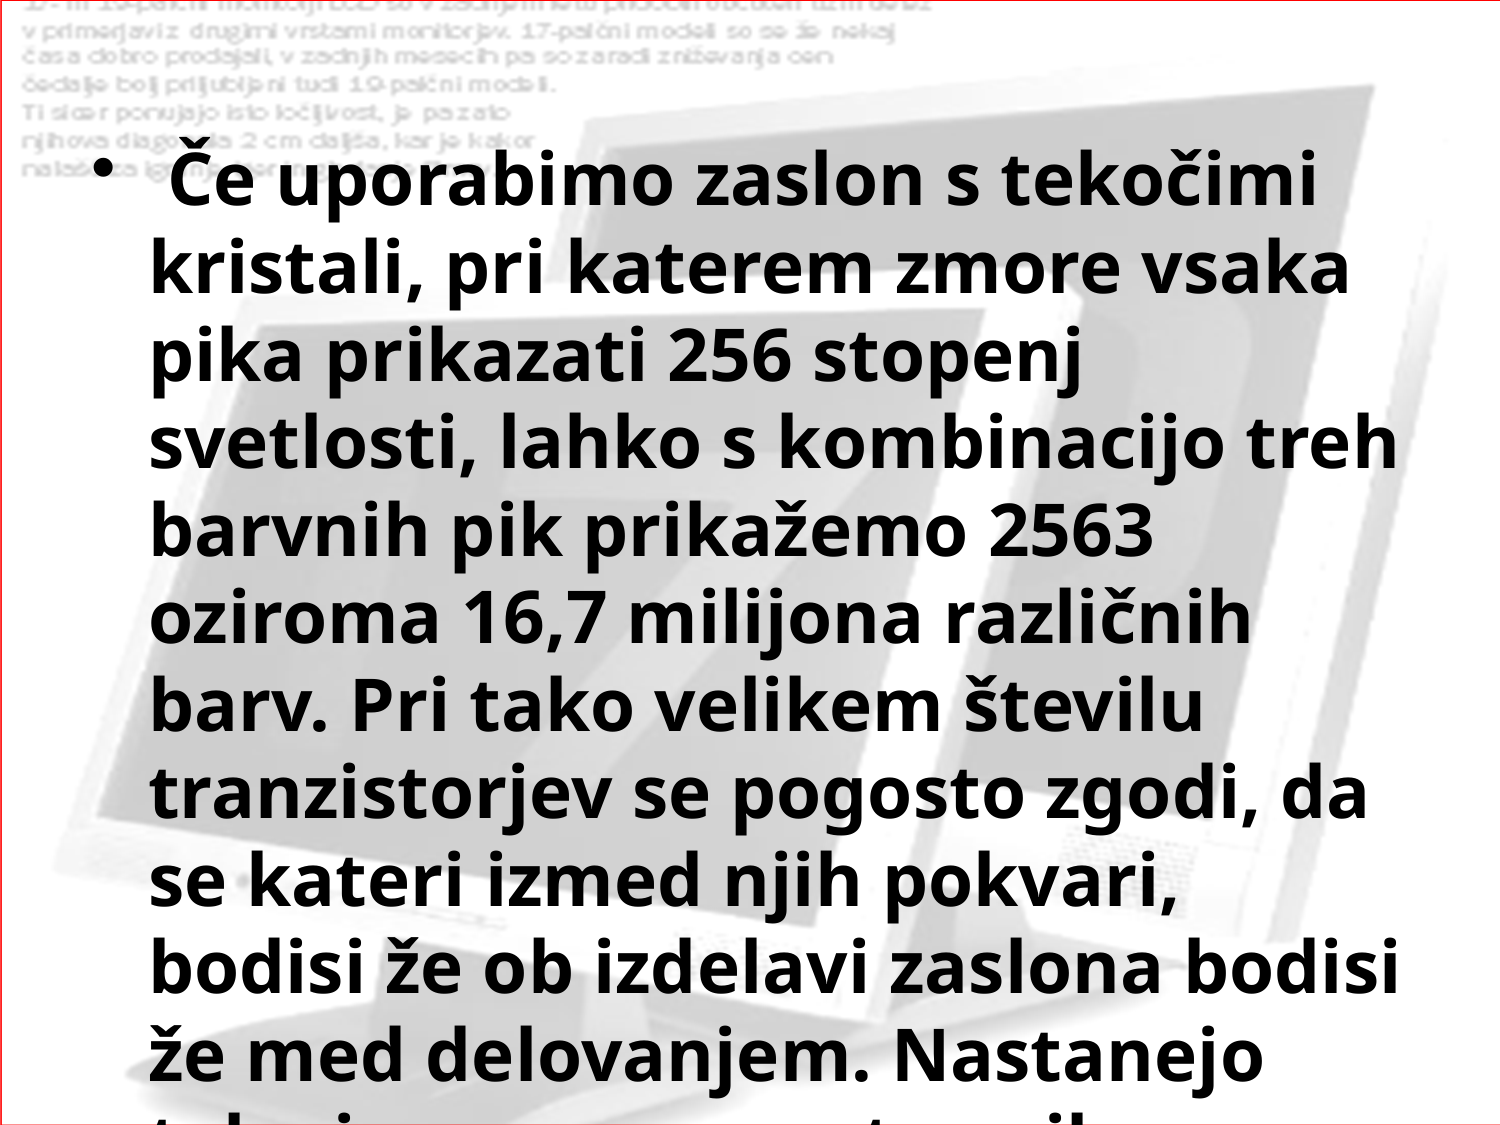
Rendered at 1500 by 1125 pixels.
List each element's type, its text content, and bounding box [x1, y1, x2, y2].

picture [0, 0, 1500, 1125]
list Če uporabimo zaslon s tekočimi kristali, pri katerem zmore vsaka pika prikazati 256 stopenj svetlosti, lahko s kombinacijo treh barvnih pik prikažemo 2563 oziroma 16,7 milijona različnih barv. Pri tako velikem številu tranzistorjev se pogosto zgodi, da se kateri izmed njih pokvari, bodisi že ob izdelavi zaslona bodisi že med delovanjem. Nastanejo tako imenovane mrtve pike. [76, 125, 1427, 994]
